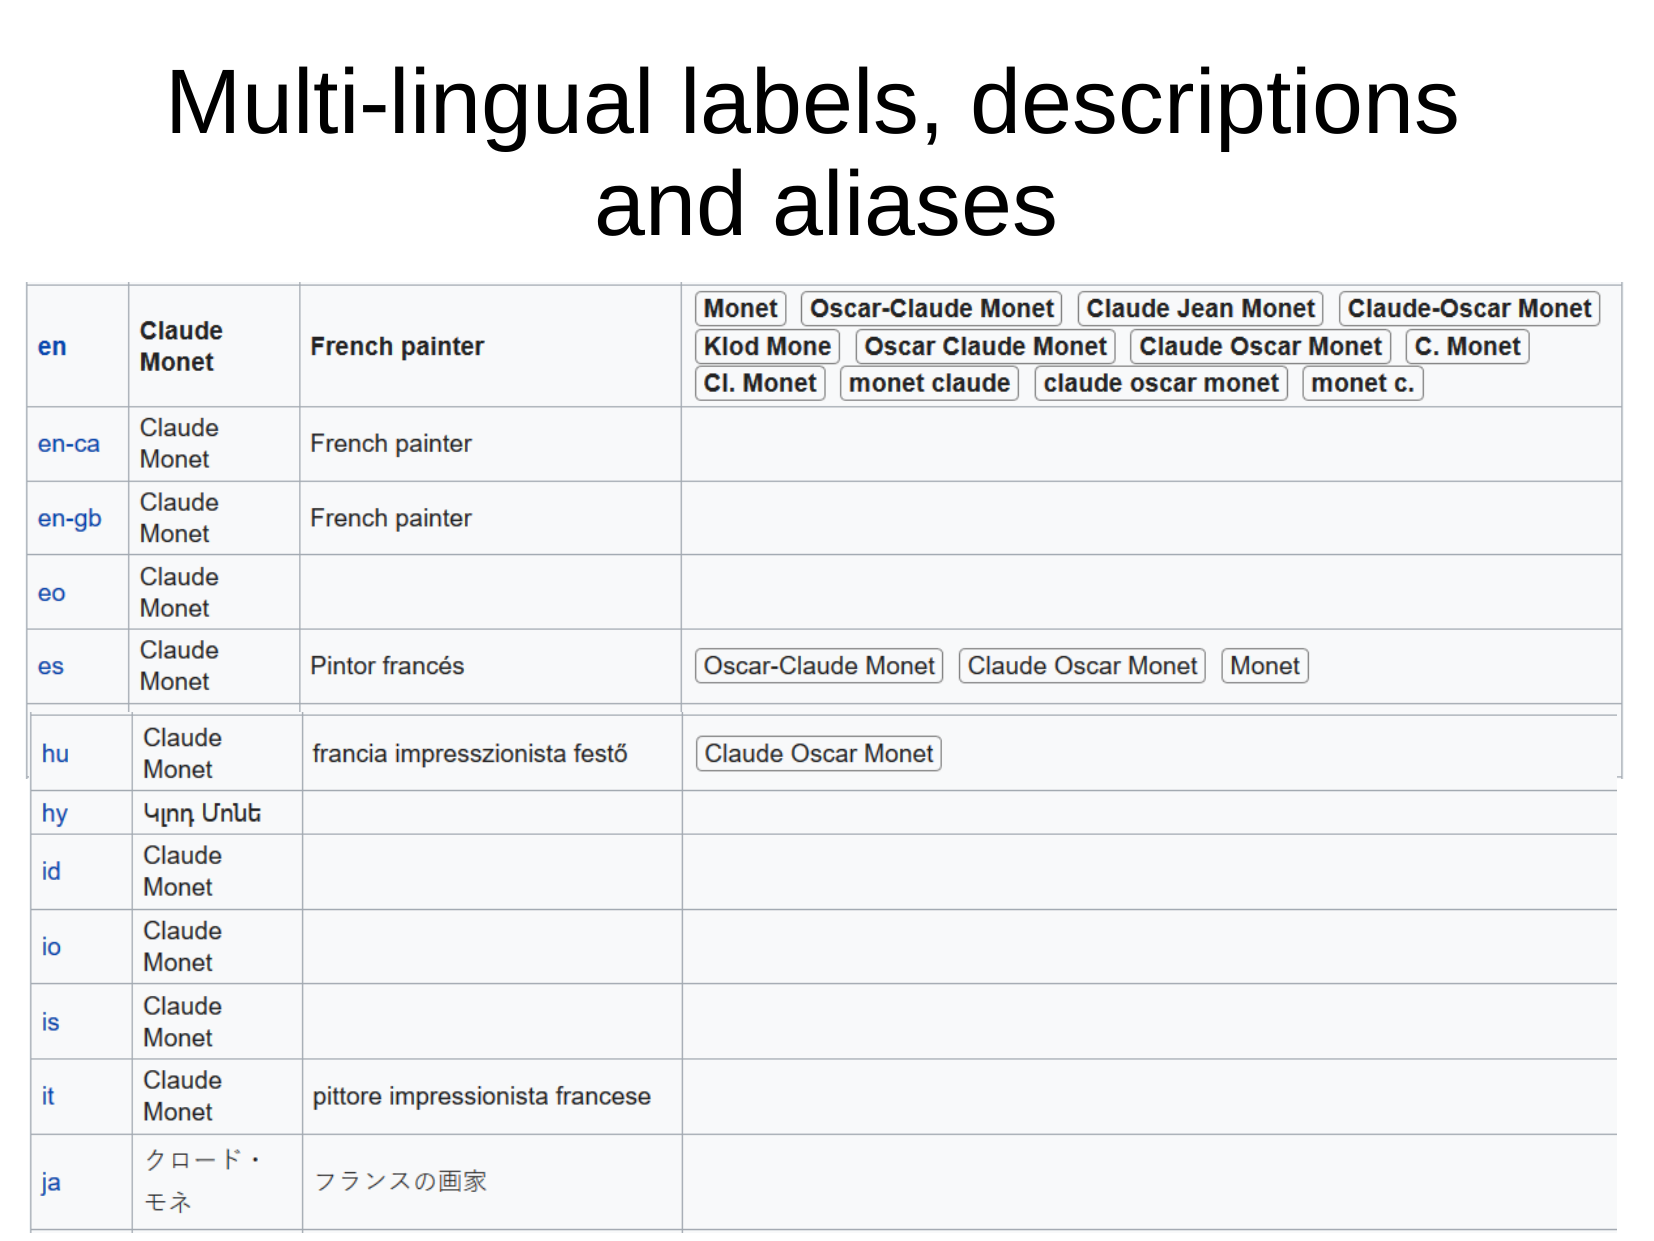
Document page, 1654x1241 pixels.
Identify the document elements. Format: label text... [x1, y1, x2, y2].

picture [25, 282, 1624, 1233]
title Multi-lingual labels, descriptions and aliases [82, 49, 1571, 257]
